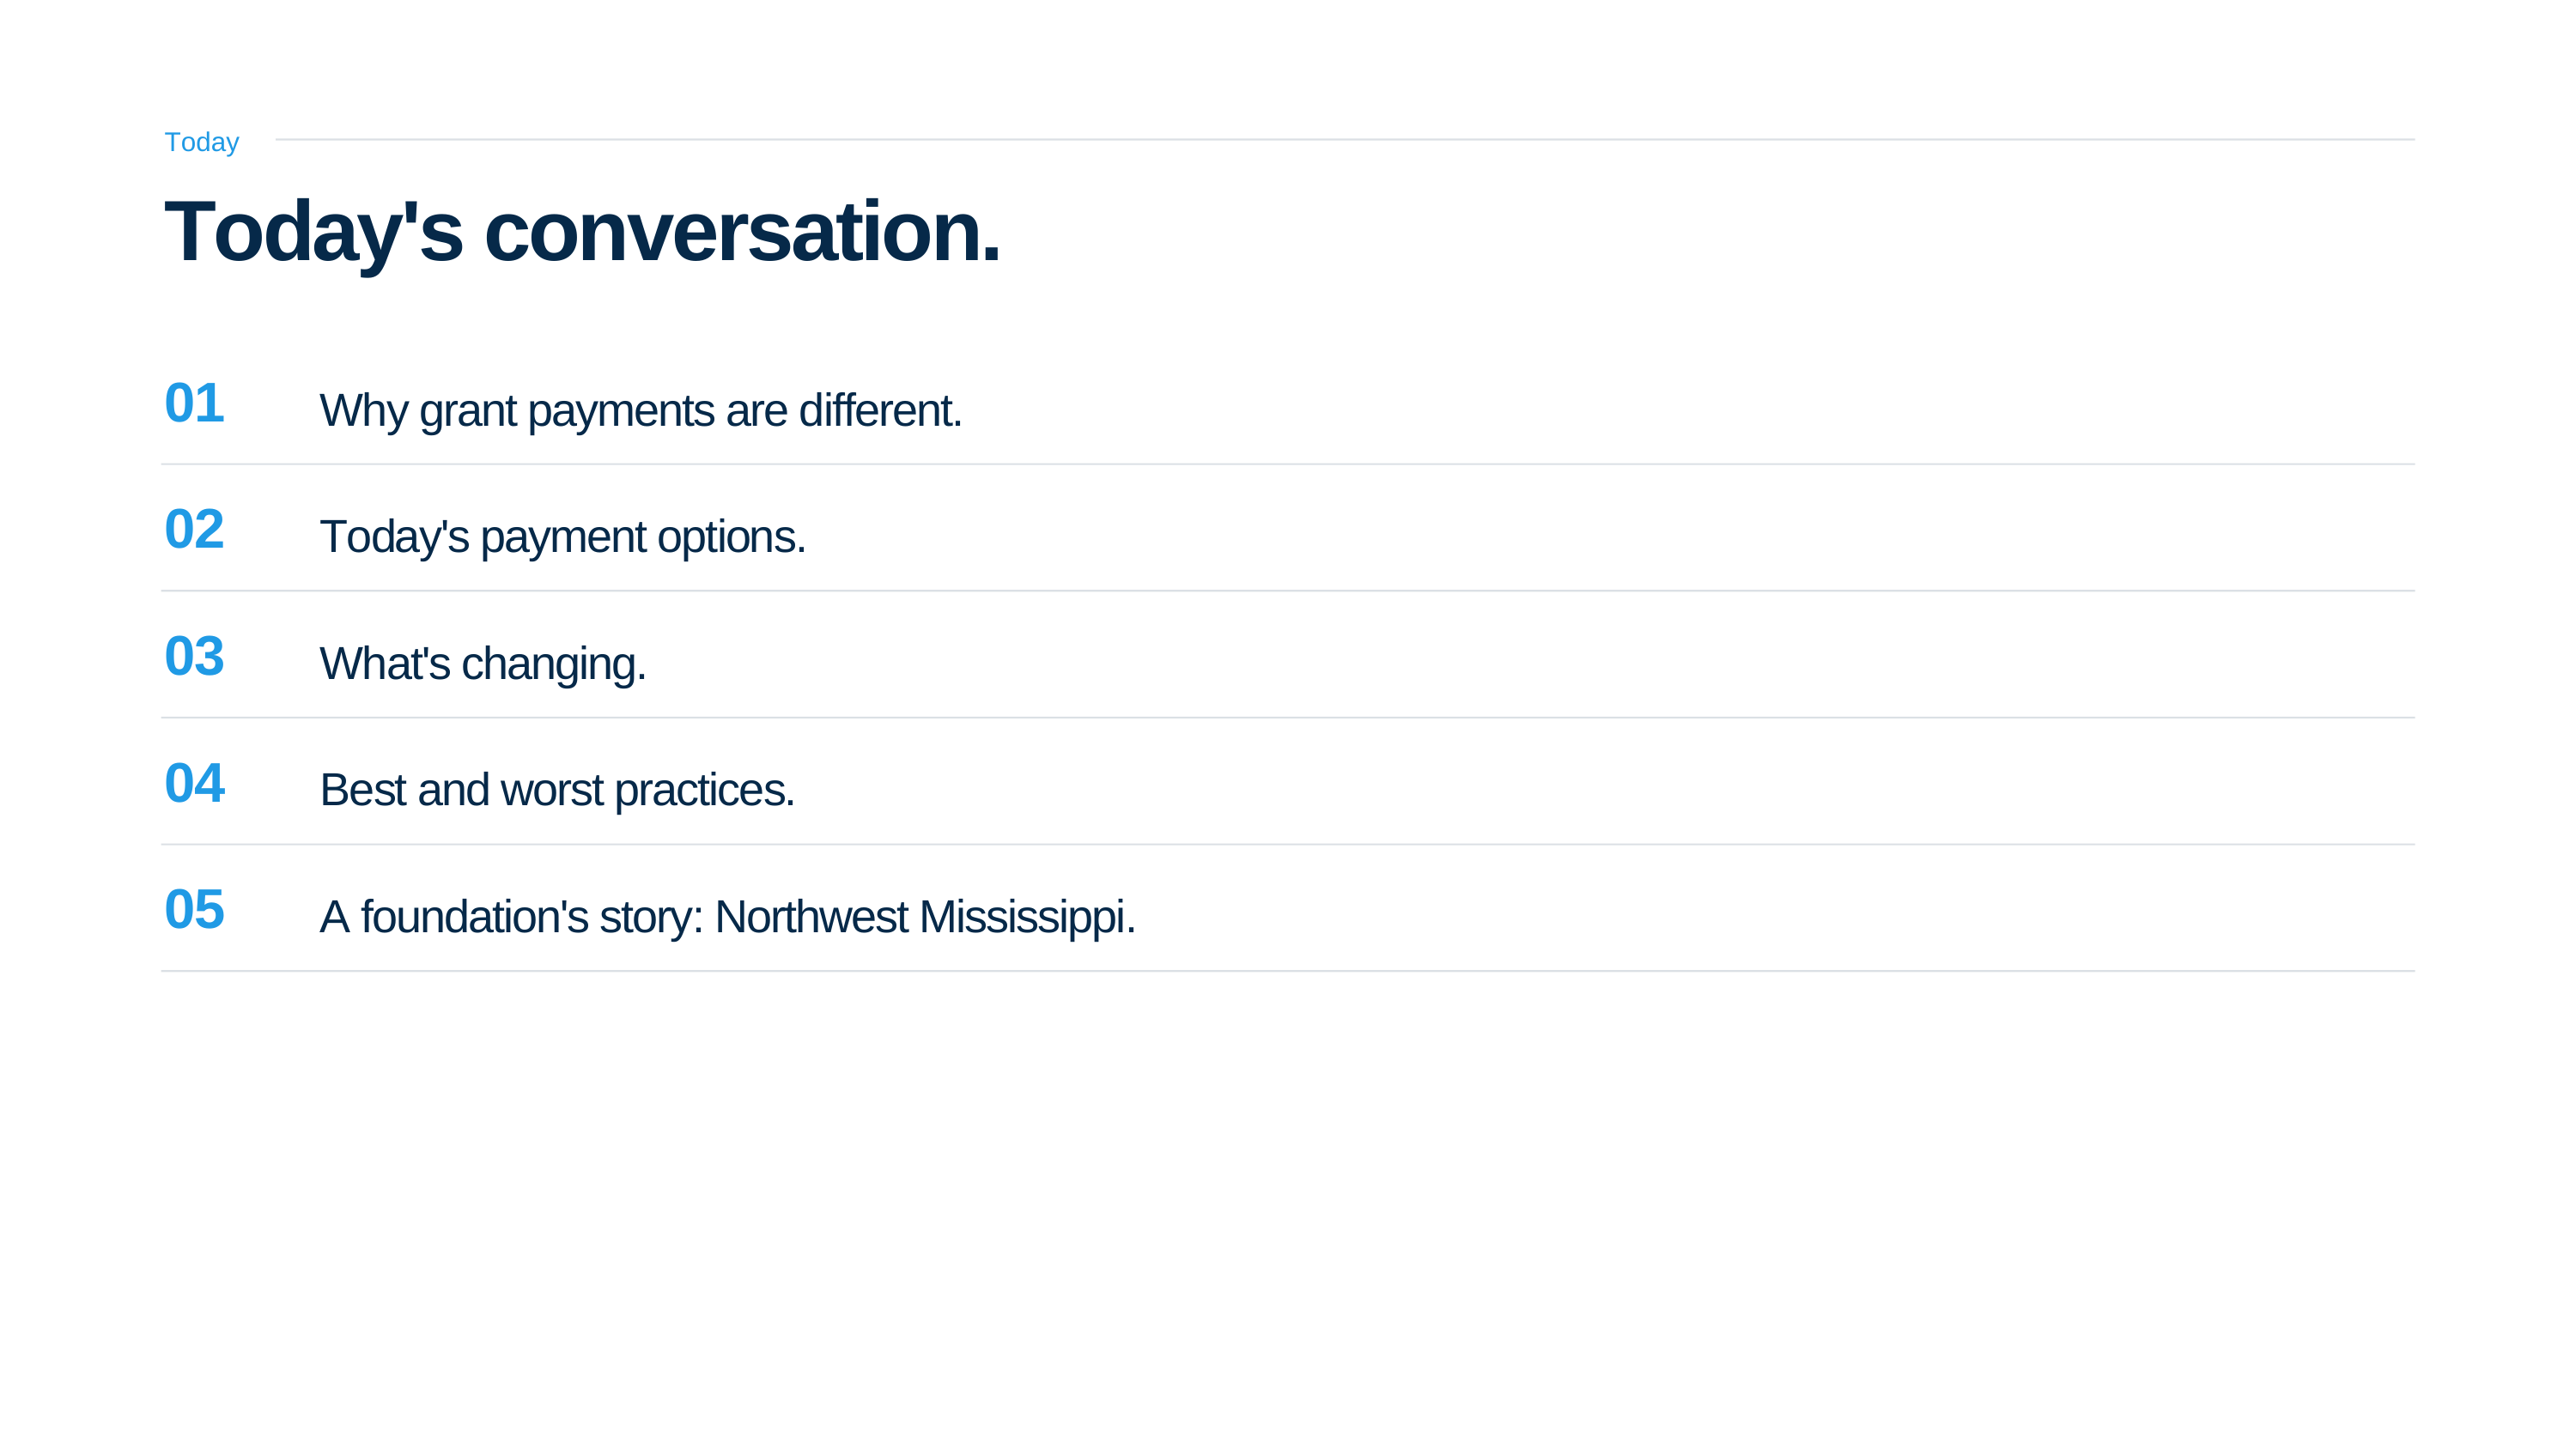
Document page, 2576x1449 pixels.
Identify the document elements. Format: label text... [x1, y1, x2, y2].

text_box Best and worst practices. [316, 755, 982, 820]
text_box A foundation's story: Northwest Mississippi. [316, 882, 1462, 947]
text_box 03 [161, 621, 279, 691]
text_box Why grant payments are different. [316, 374, 1215, 440]
text_box 01 [161, 367, 279, 438]
text_box Today's payment options. [316, 501, 981, 567]
text_box 04 [161, 748, 279, 818]
text_box What's changing. [316, 628, 770, 694]
text_box Today's conversation. [161, 179, 2576, 285]
text_box 05 [161, 874, 279, 945]
text_box Today [161, 123, 268, 161]
text_box 02 [161, 494, 279, 565]
